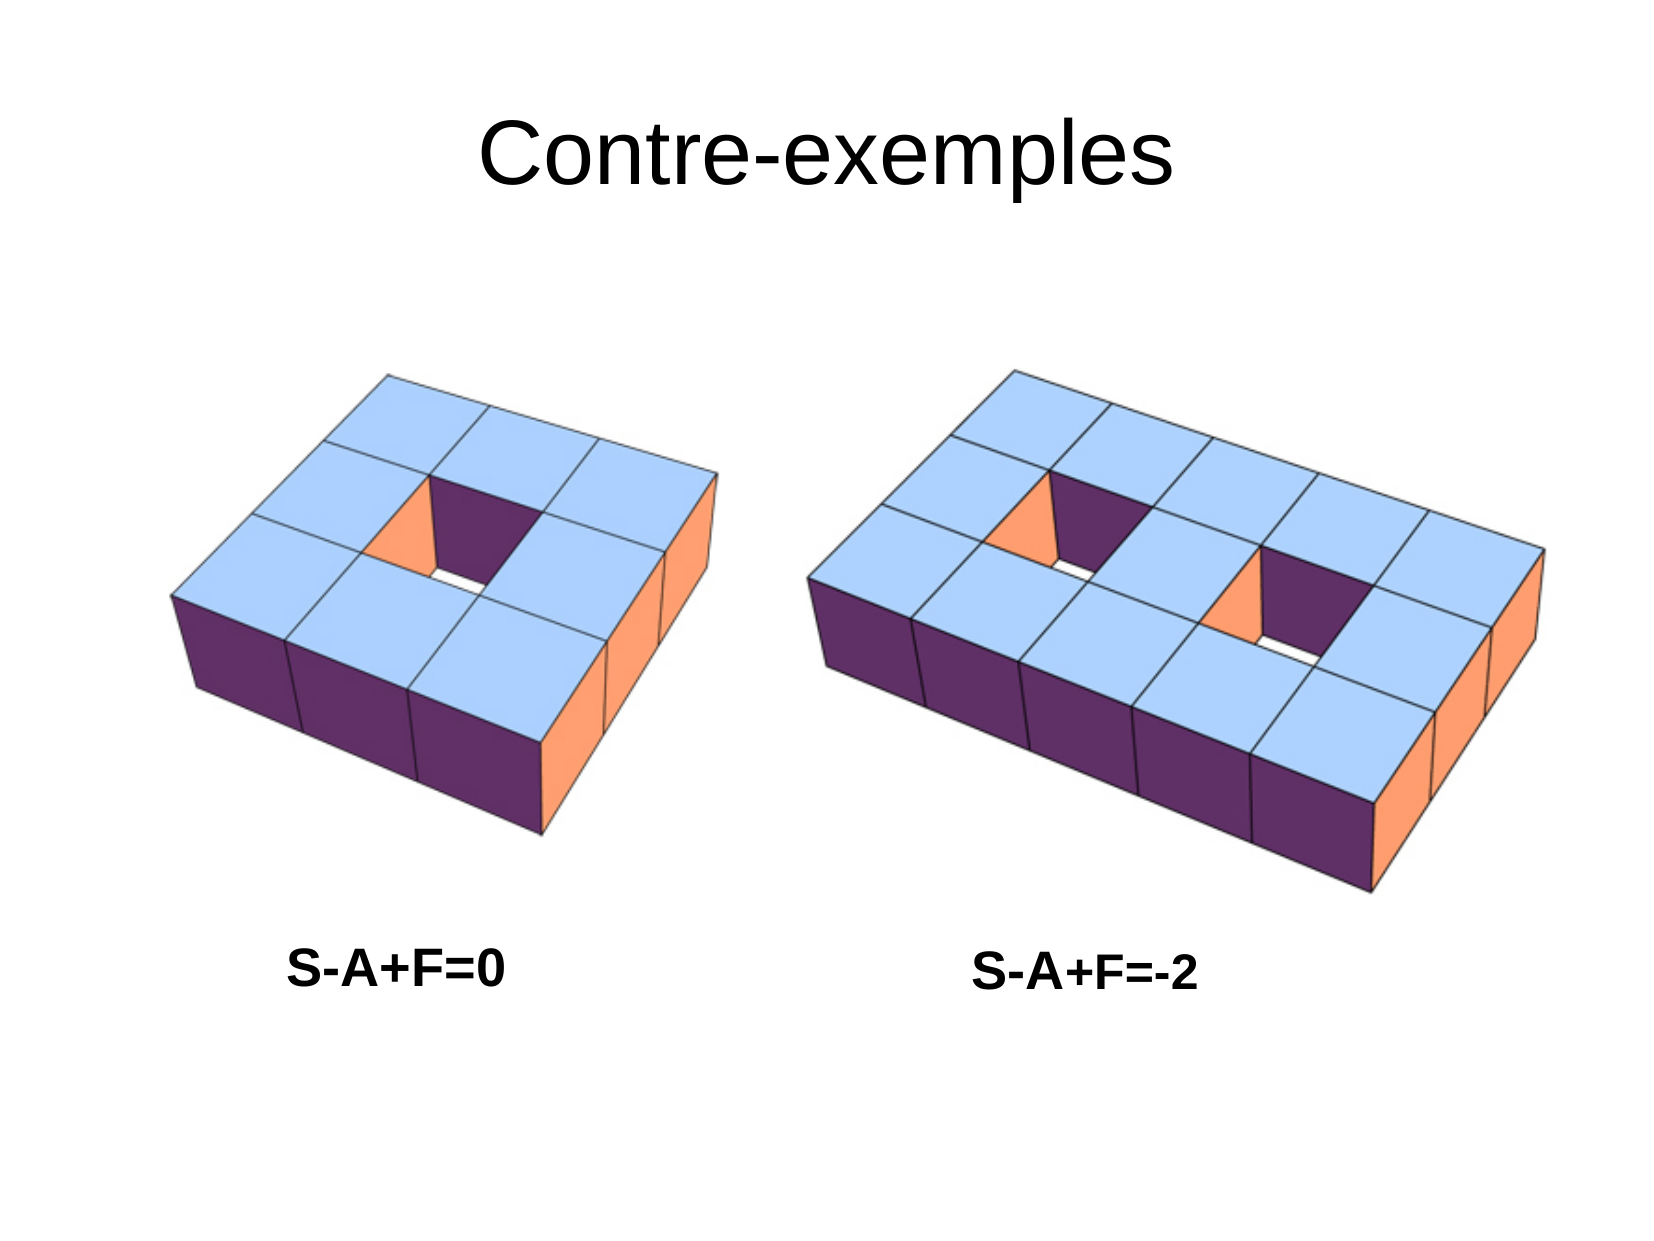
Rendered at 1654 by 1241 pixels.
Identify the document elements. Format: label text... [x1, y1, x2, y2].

title Contre-exemples [82, 49, 1571, 257]
picture [168, 372, 721, 839]
picture [803, 366, 1550, 898]
text_box S-A+F=0 [271, 930, 579, 1040]
text_box S-A+F=-2 [956, 933, 1418, 1009]
